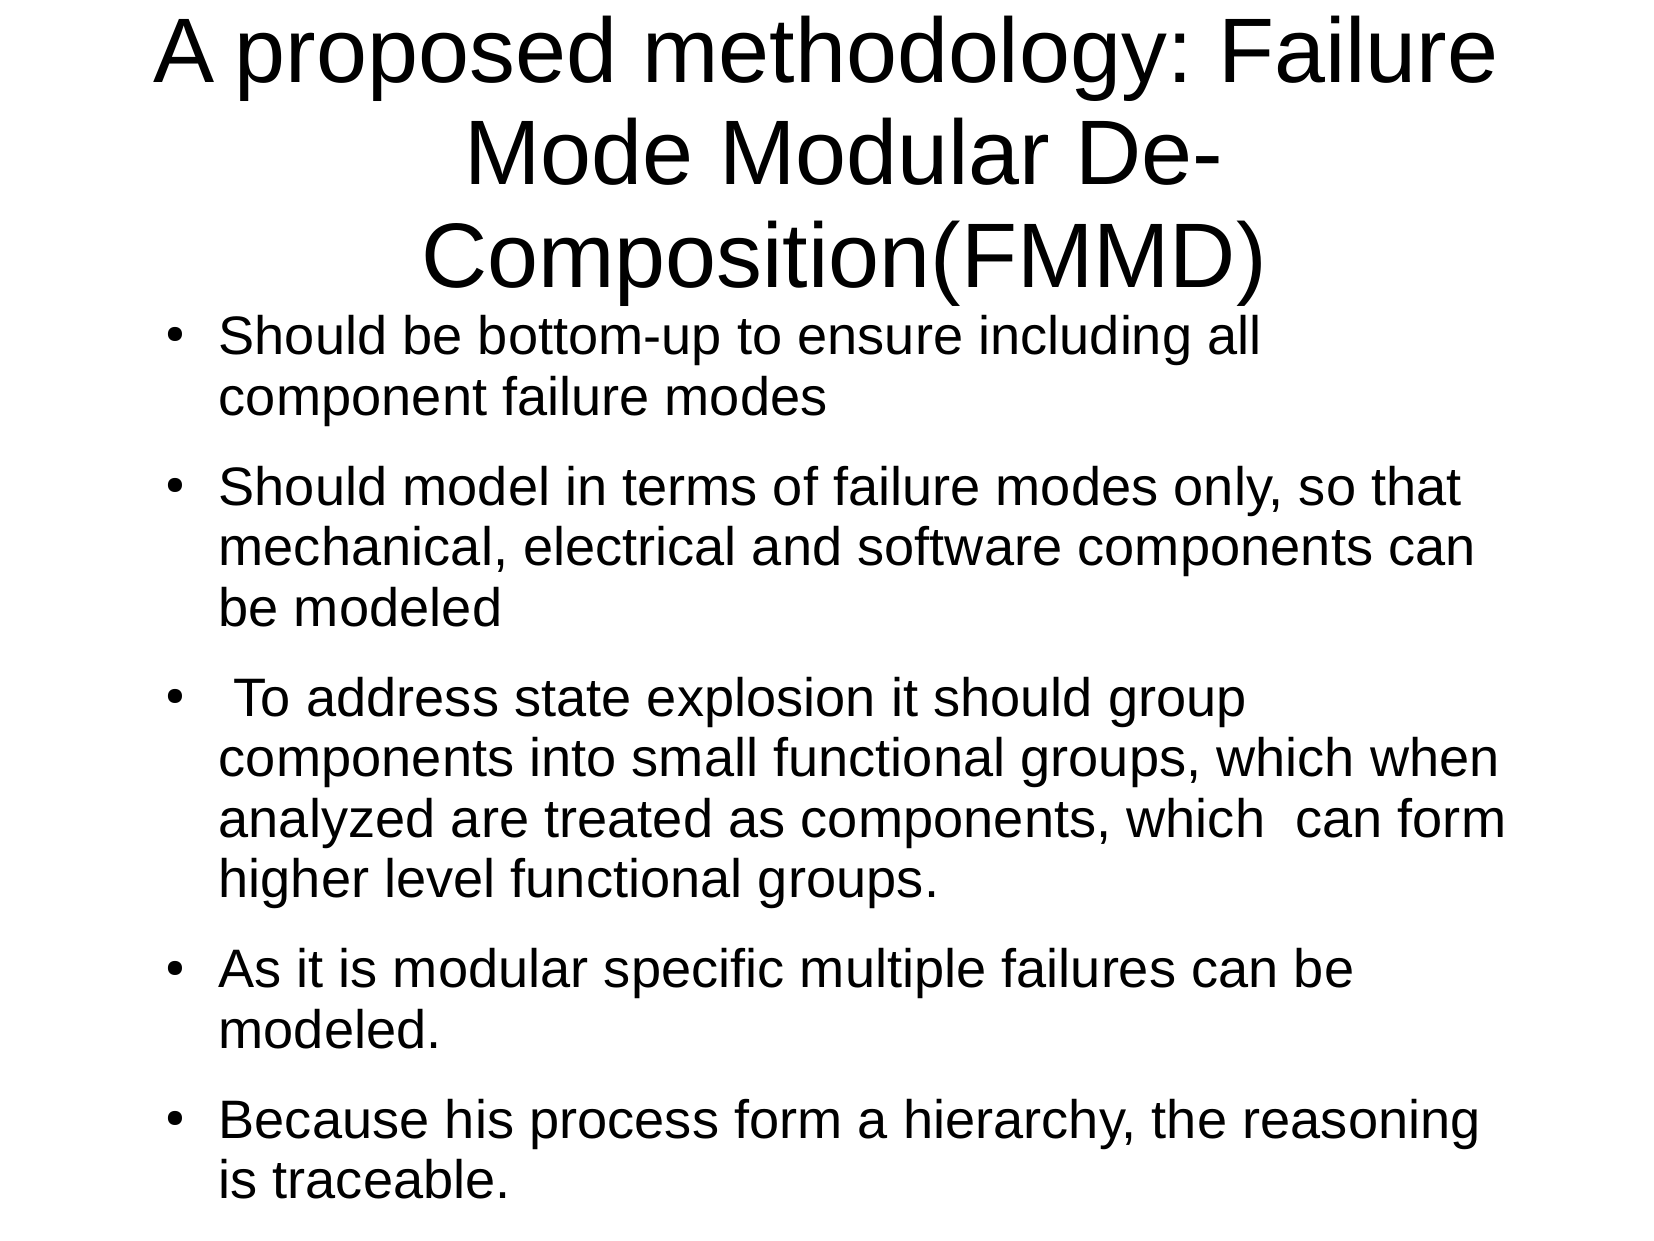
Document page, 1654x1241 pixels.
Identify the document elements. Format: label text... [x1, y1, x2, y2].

list Should be bottom-up to ensure including all component failure modes Should model in terms of failure modes only, so that mechanical, electrical and software components can be modeled To address state explosion it should group components into small functional groups, which when analyzed are treated as components, which can form higher level functional groups. As it is modular specific multiple failures can be modeled. Because his process form a hierarchy, the reasoning is traceable. [147, 305, 1529, 1211]
title A proposed methodology: Failure Mode Modular De-Composition(FMMD) [82, 0, 1571, 307]
